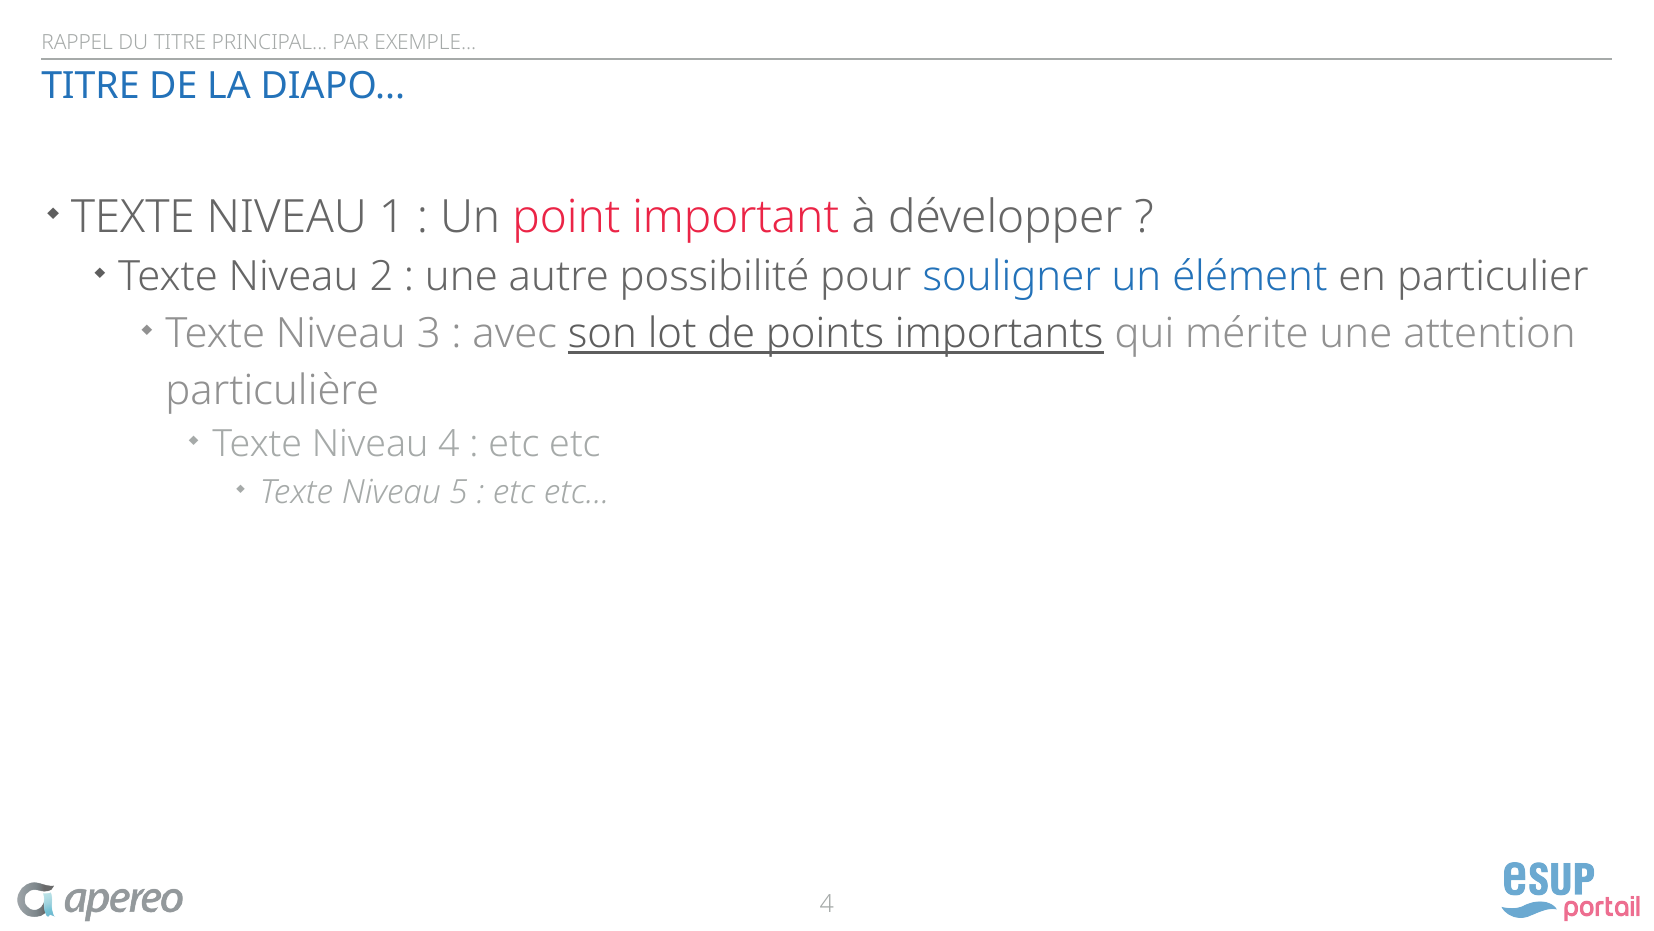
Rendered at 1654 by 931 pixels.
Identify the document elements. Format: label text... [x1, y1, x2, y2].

text_box [1440, 820, 1642, 922]
text_box [0, 874, 195, 922]
text_box TITRE DE LA DIAPO... [41, 59, 1630, 119]
text_box <number> [785, 885, 869, 931]
text_box TEXTE NIVEAU 1 : Un point important à développer ? Texte Niveau 2 : une autre possibilité pour souligner un élément en particulier Texte Niveau 3 : avec son lot de points importants qui mérite une attention particulière Texte Niveau 4 : etc etc Texte Niveau 5 : etc etc... [47, 183, 1607, 480]
text_box RAPPEL DU TITRE PRINCIPAL... PAR EXEMPLE... [41, 0, 1619, 56]
